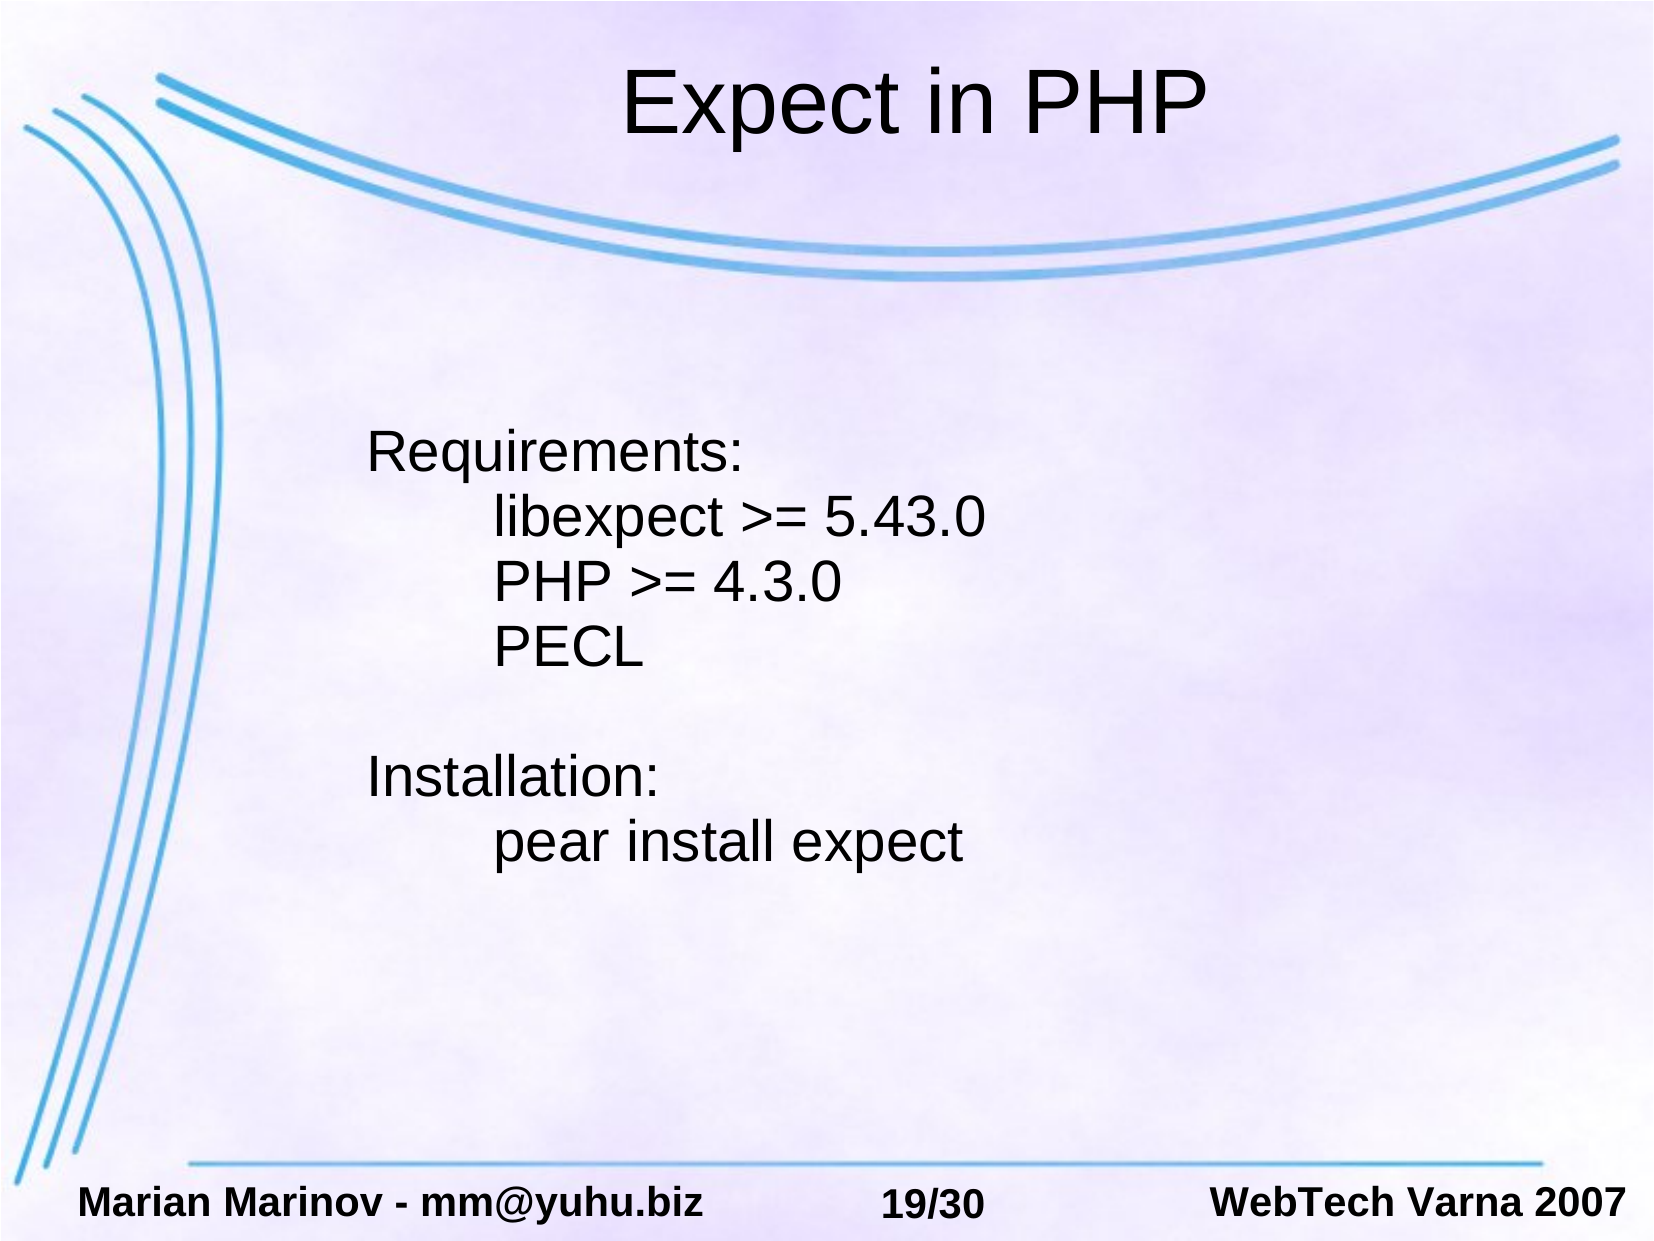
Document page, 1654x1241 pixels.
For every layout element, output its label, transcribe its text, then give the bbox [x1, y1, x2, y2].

picture [1, 1, 1654, 1241]
text_box 19/30 [866, 1172, 1001, 1235]
title Expect in PHP [82, 49, 1571, 257]
subtitle Requirements: libexpect >= 5.43.0 PHP >= 4.3.0 PECL Installation: pear install expect [82, 302, 1654, 1121]
text_box WebTech Varna 2007 [1194, 1171, 1643, 1233]
text_box Marian Marinov - mm@yuhu.biz [62, 1171, 720, 1233]
